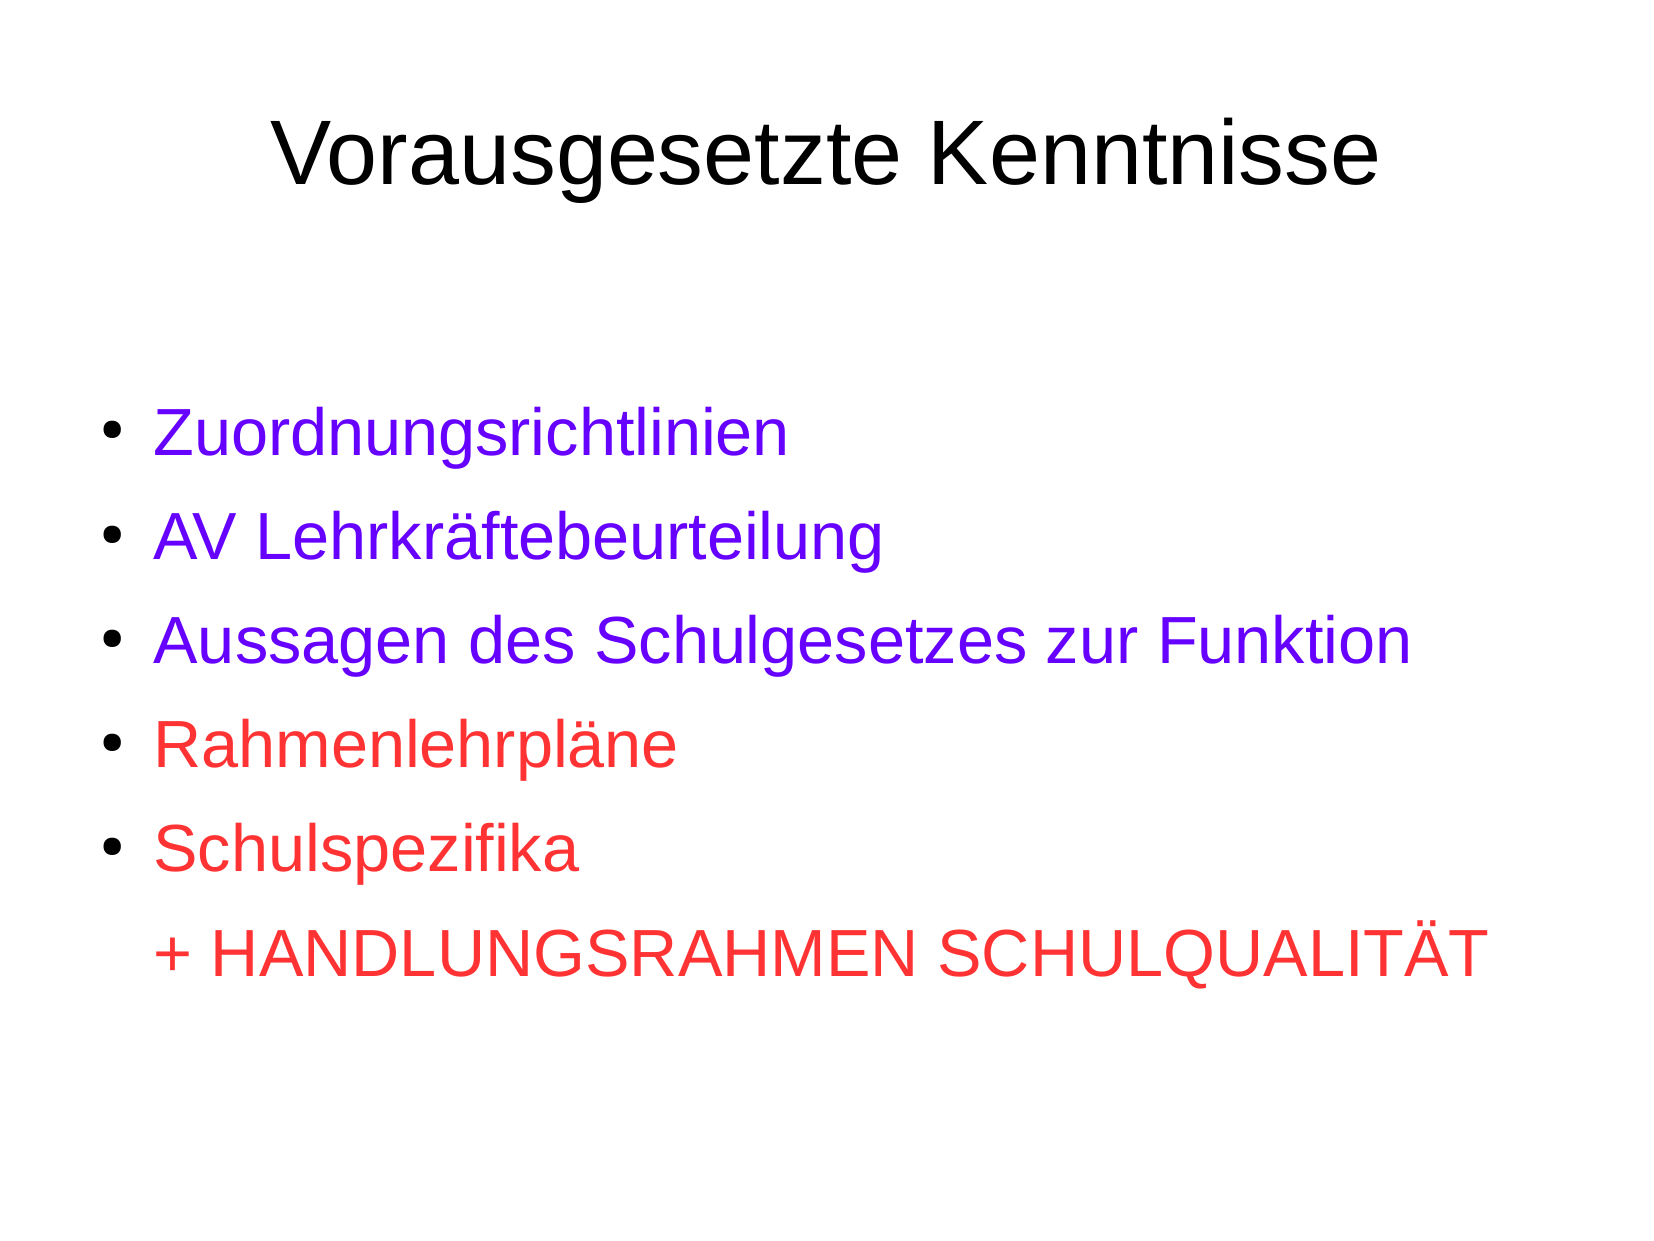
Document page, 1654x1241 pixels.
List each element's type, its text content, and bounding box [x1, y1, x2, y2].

title Vorausgesetzte Kenntnisse [82, 49, 1571, 257]
list Zuordnungsrichtlinien AV Lehrkräftebeurteilung Aussagen des Schulgesetzes zur Funktion Rahmenlehrpläne Schulspezifika + HANDLUNGSRAHMEN SCHULQUALITÄT [82, 290, 1571, 1109]
